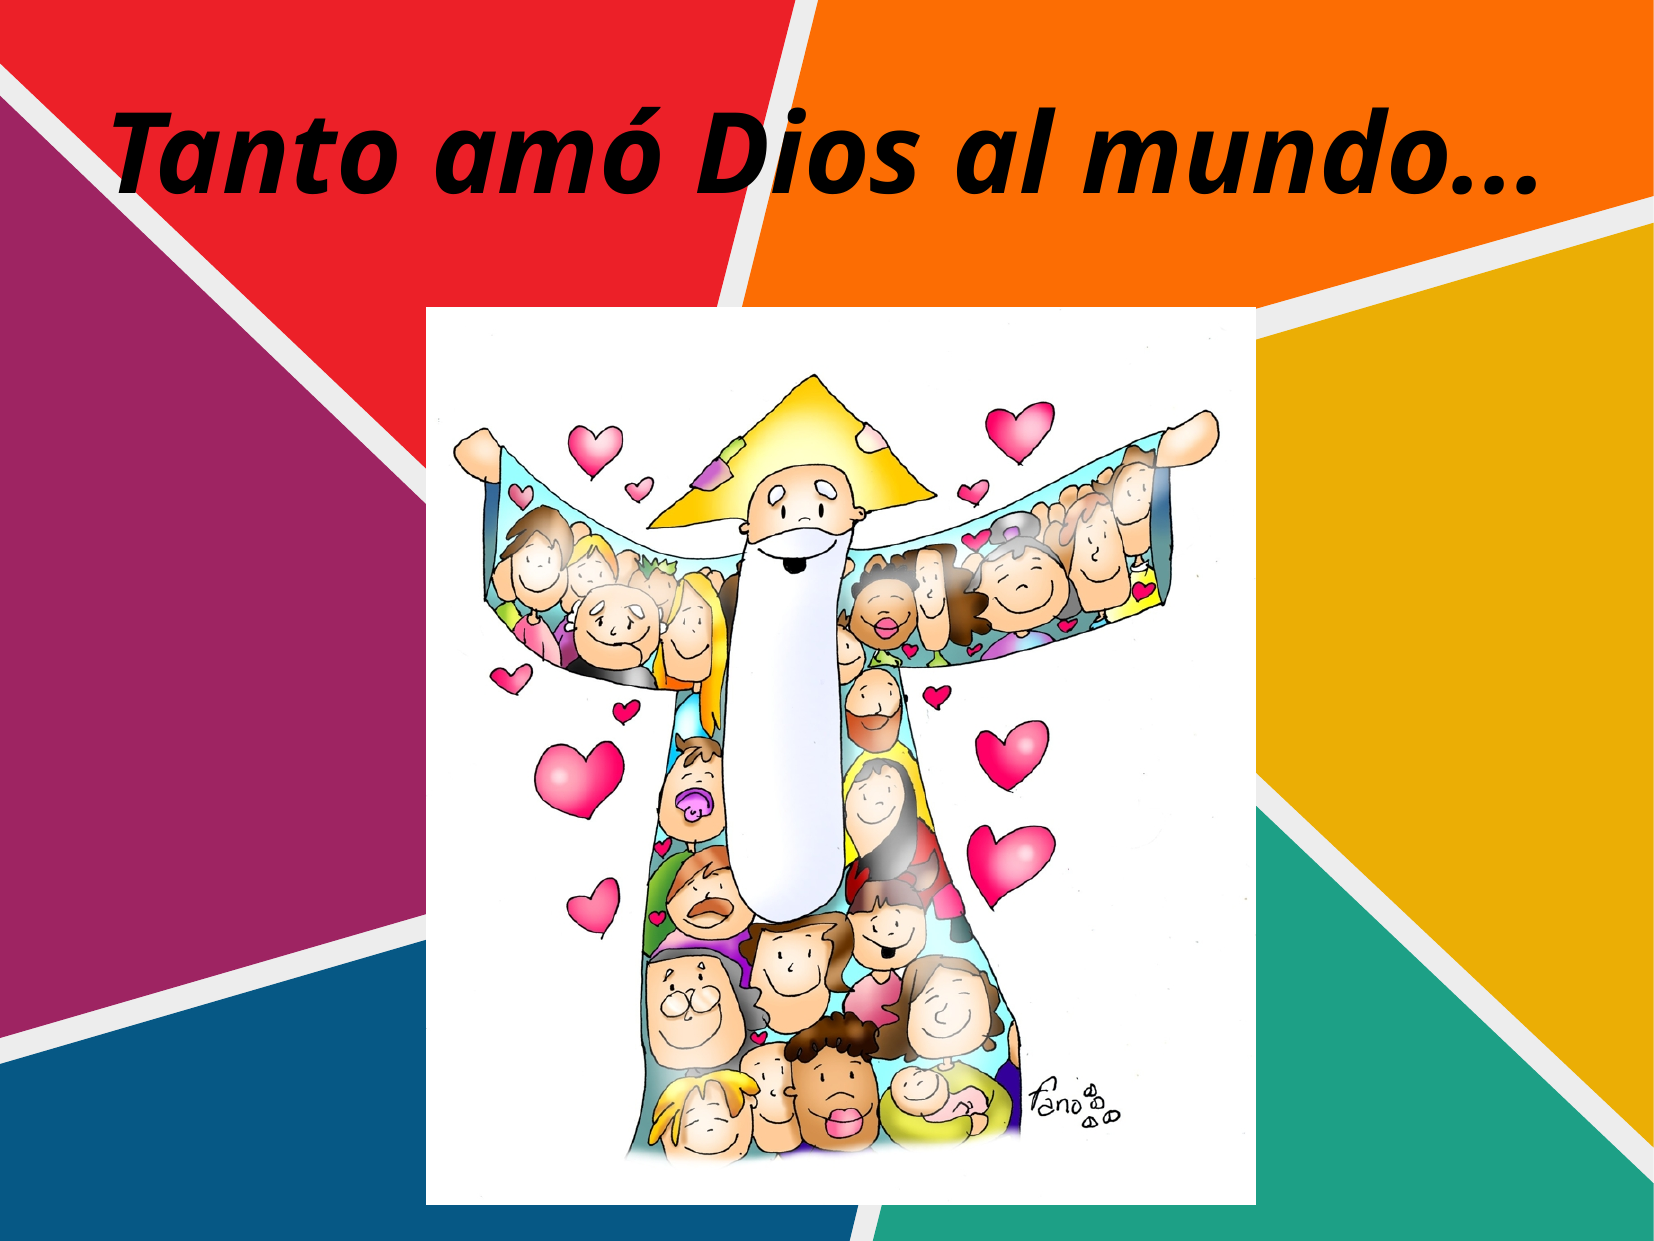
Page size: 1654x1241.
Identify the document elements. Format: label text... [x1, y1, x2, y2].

title Tanto amó Dios al mundo... [82, 0, 1571, 307]
picture [426, 307, 1256, 1205]
